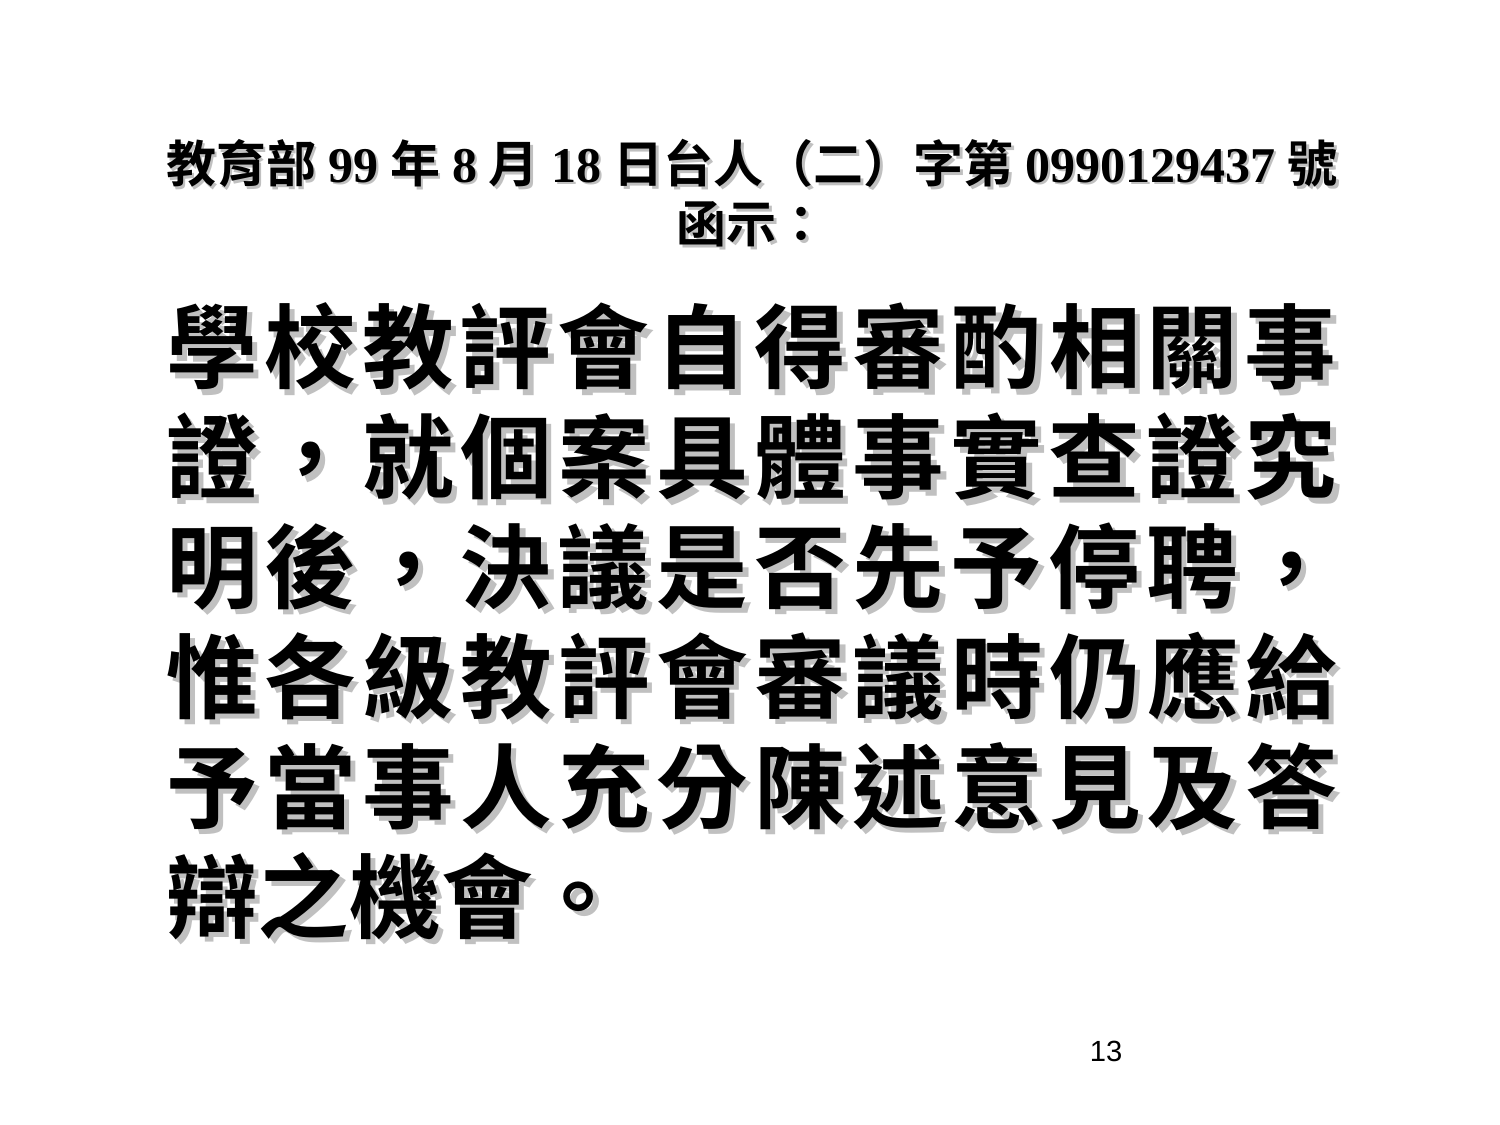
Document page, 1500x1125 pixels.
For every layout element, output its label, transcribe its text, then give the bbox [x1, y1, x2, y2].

text_box [1074, 1024, 1426, 1103]
text_box 教育部99年8月18日台人（二）字第0990129437號函示： 學校教評會自得審酌相關事證，就個案具體事實查證究明後，決議是否先予停聘，惟各級教評會審議時仍應給予當事人充分陳述意見及答辯之機會。 [151, 125, 1371, 957]
